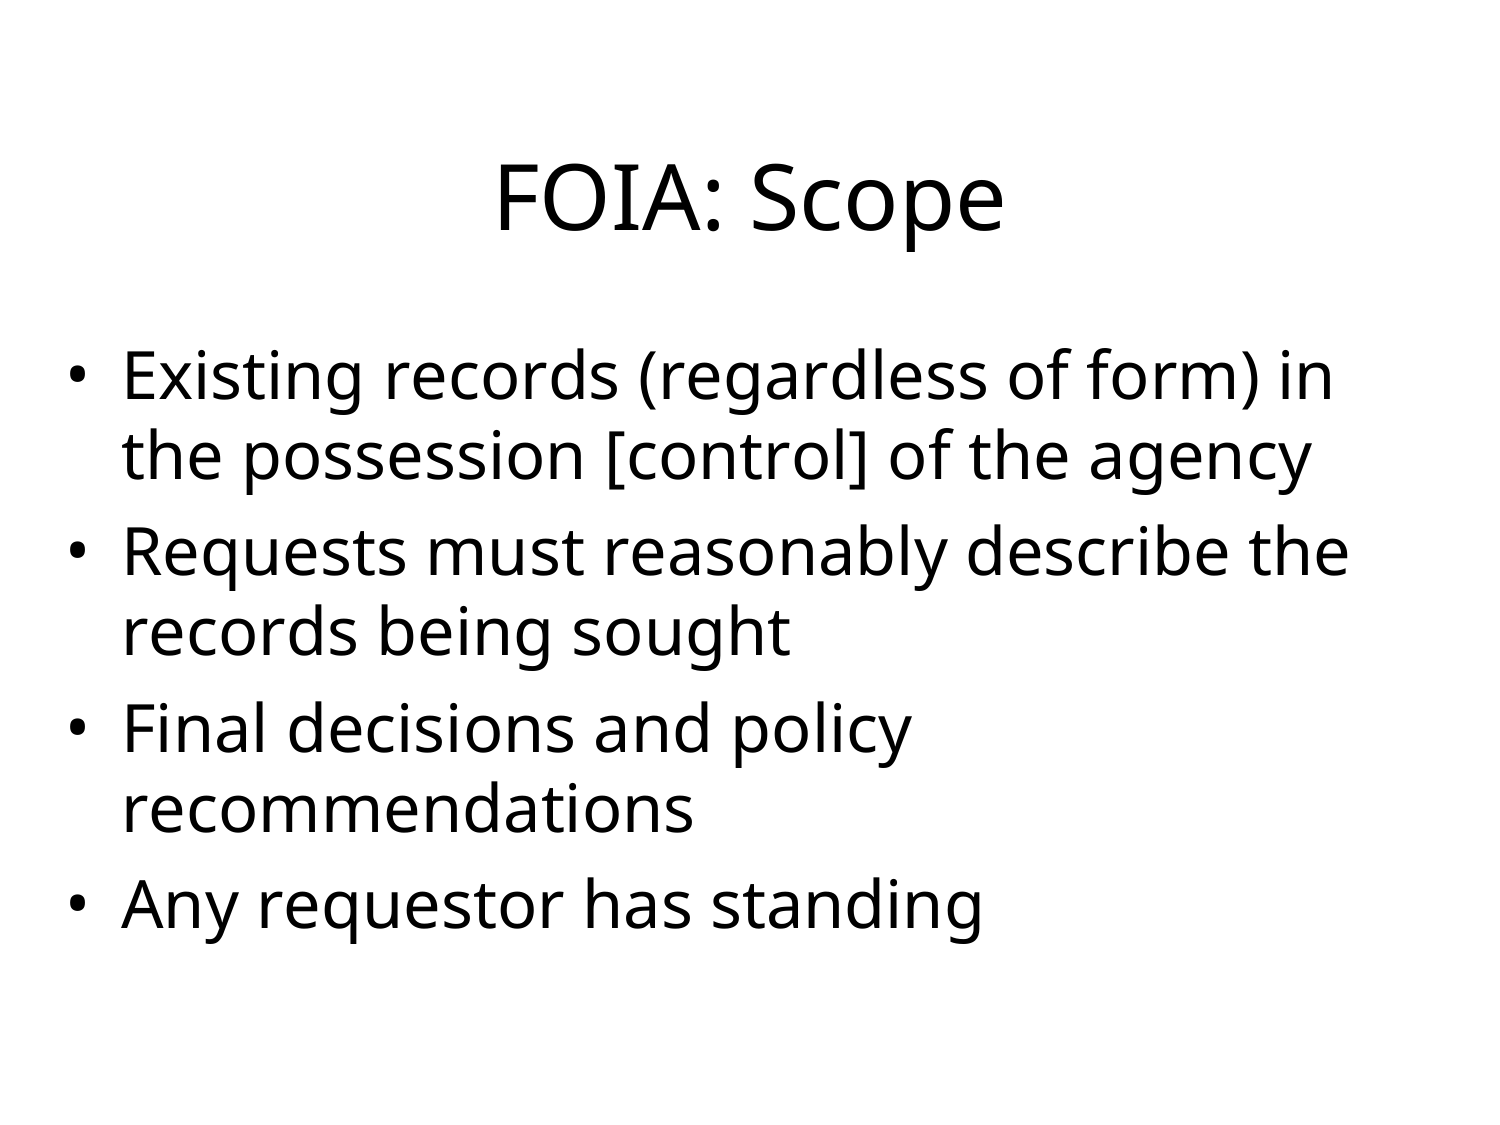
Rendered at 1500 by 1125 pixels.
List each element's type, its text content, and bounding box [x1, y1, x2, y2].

title FOIA: Scope [112, 99, 1388, 288]
list Existing records (regardless of form) in the possession [control] of the agency Requests must reasonably describe the records being sought Final decisions and policy recommendations Any requestor has standing [50, 324, 1450, 1001]
